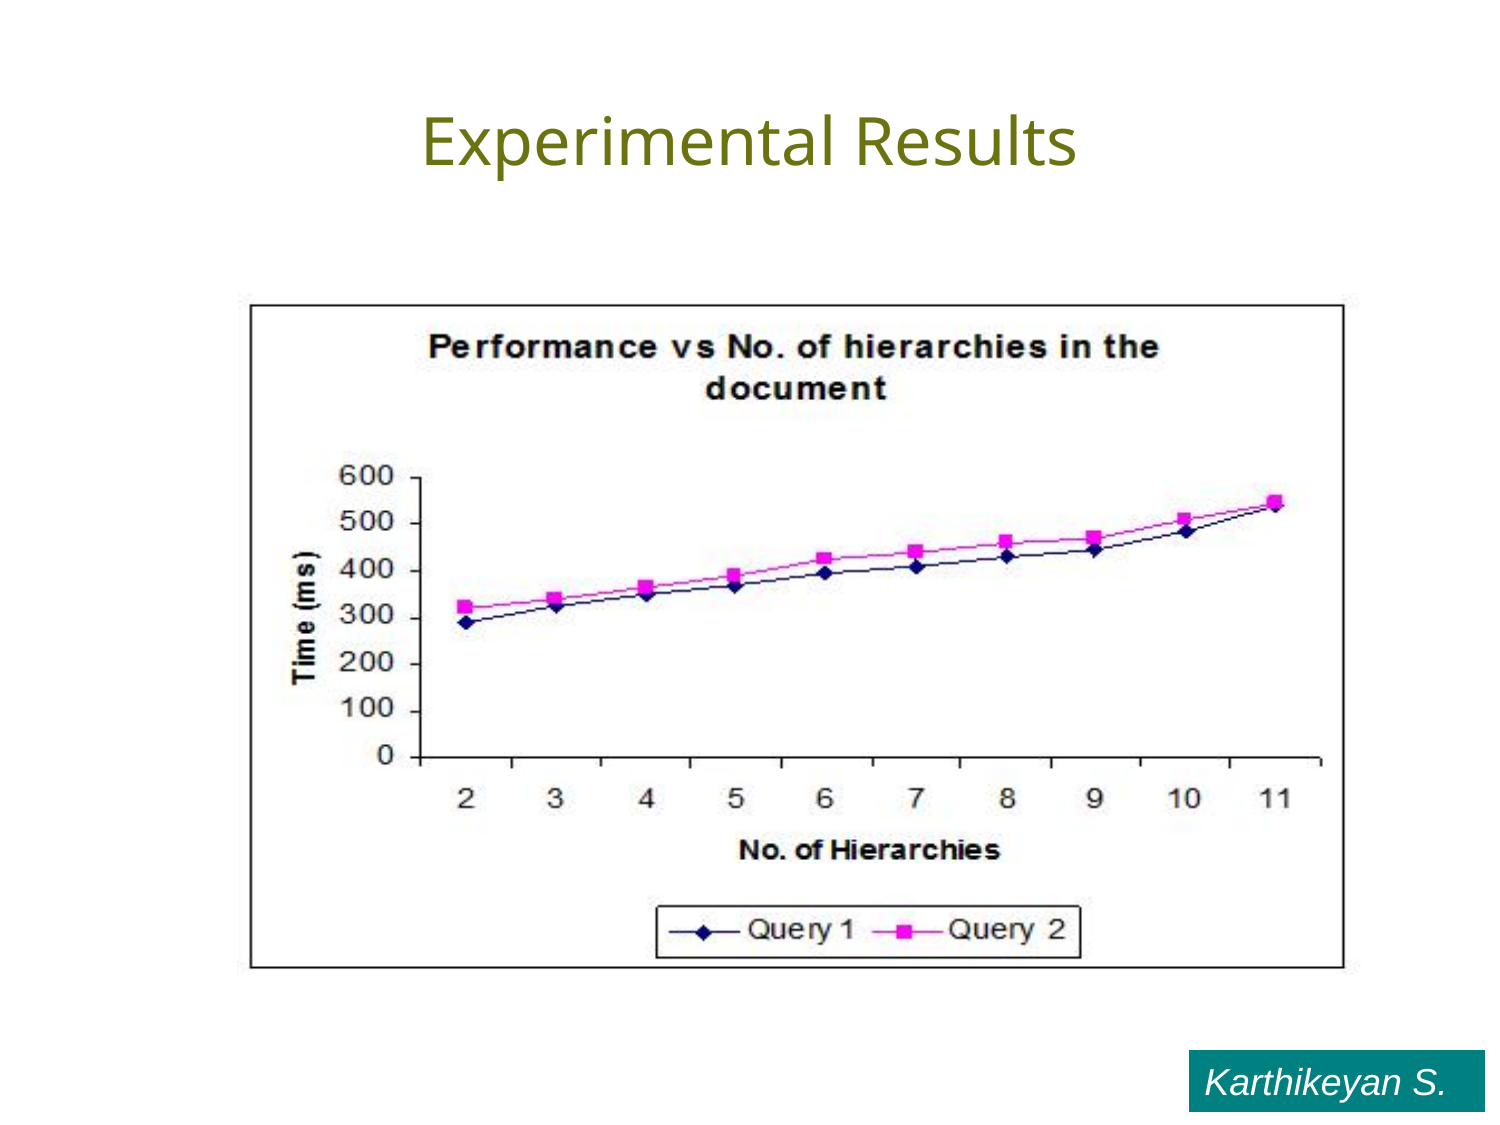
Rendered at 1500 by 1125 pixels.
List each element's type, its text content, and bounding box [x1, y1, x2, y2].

title Experimental Results [75, 45, 1426, 233]
picture [237, 293, 1363, 976]
text_box Karthikeyan S. [1189, 1050, 1484, 1111]
